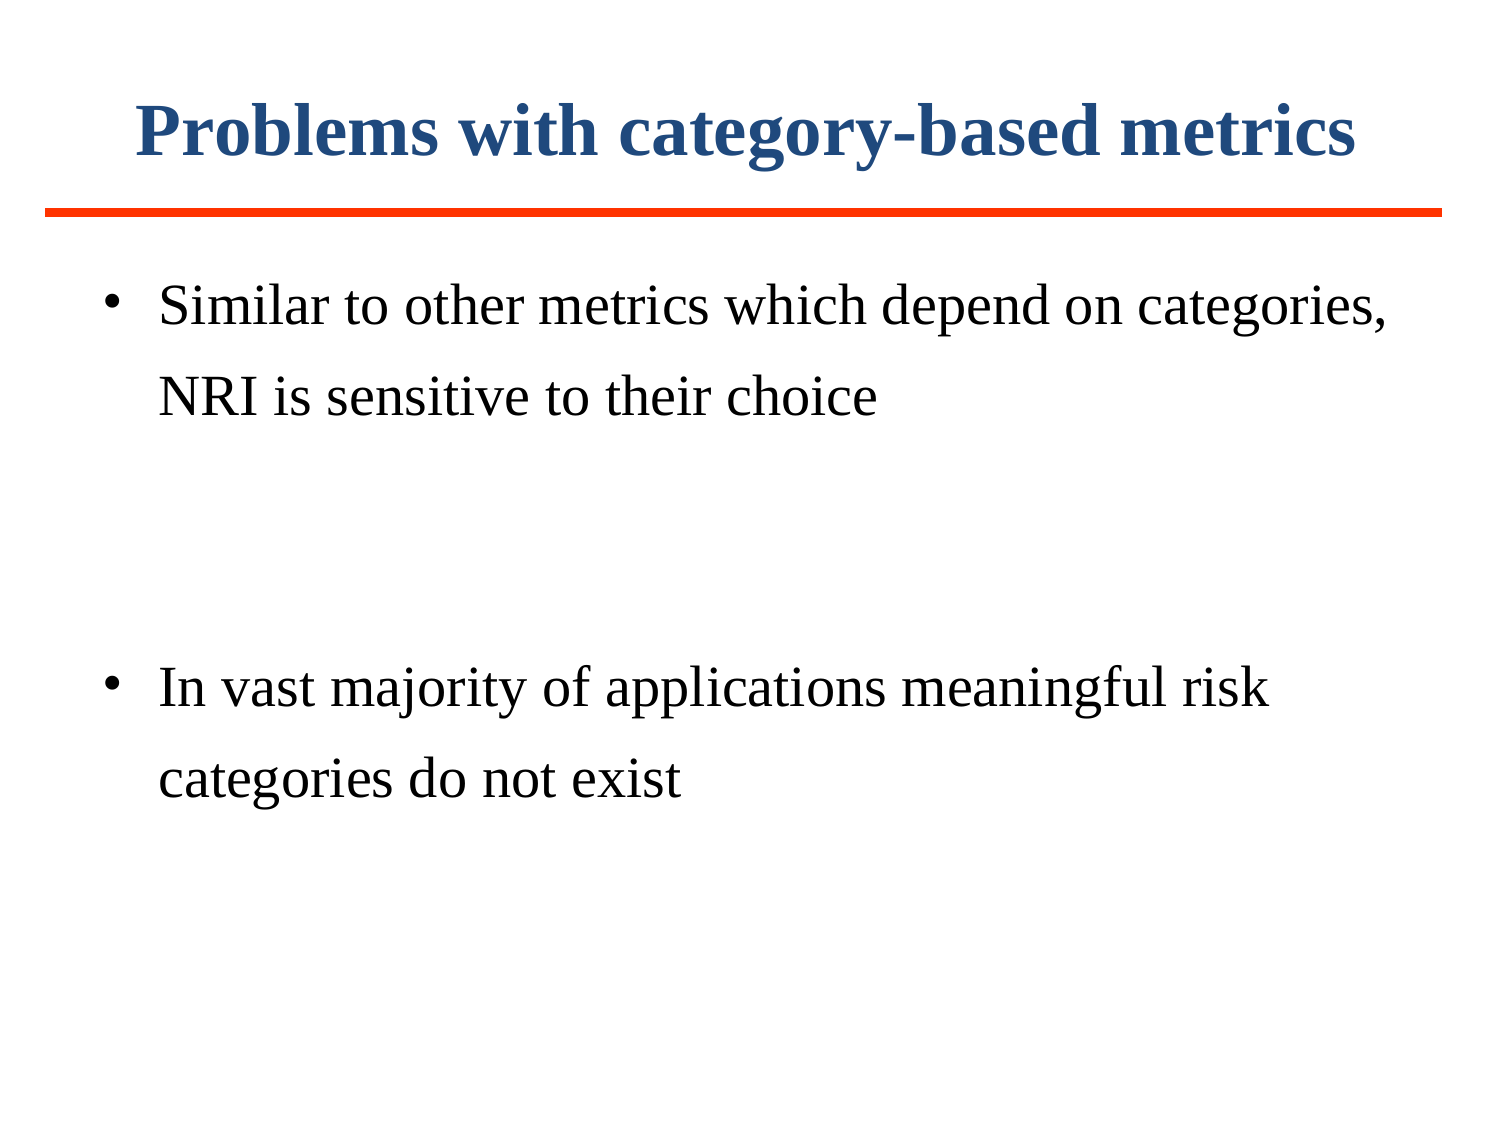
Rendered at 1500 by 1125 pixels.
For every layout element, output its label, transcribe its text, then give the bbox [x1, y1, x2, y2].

text_box Problems with category-based metrics [99, 37, 1413, 208]
text_box Similar to other metrics which depend on categories, NRI is sensitive to their choice In vast majority of applications meaningful risk categories do not exist [87, 237, 1413, 1049]
